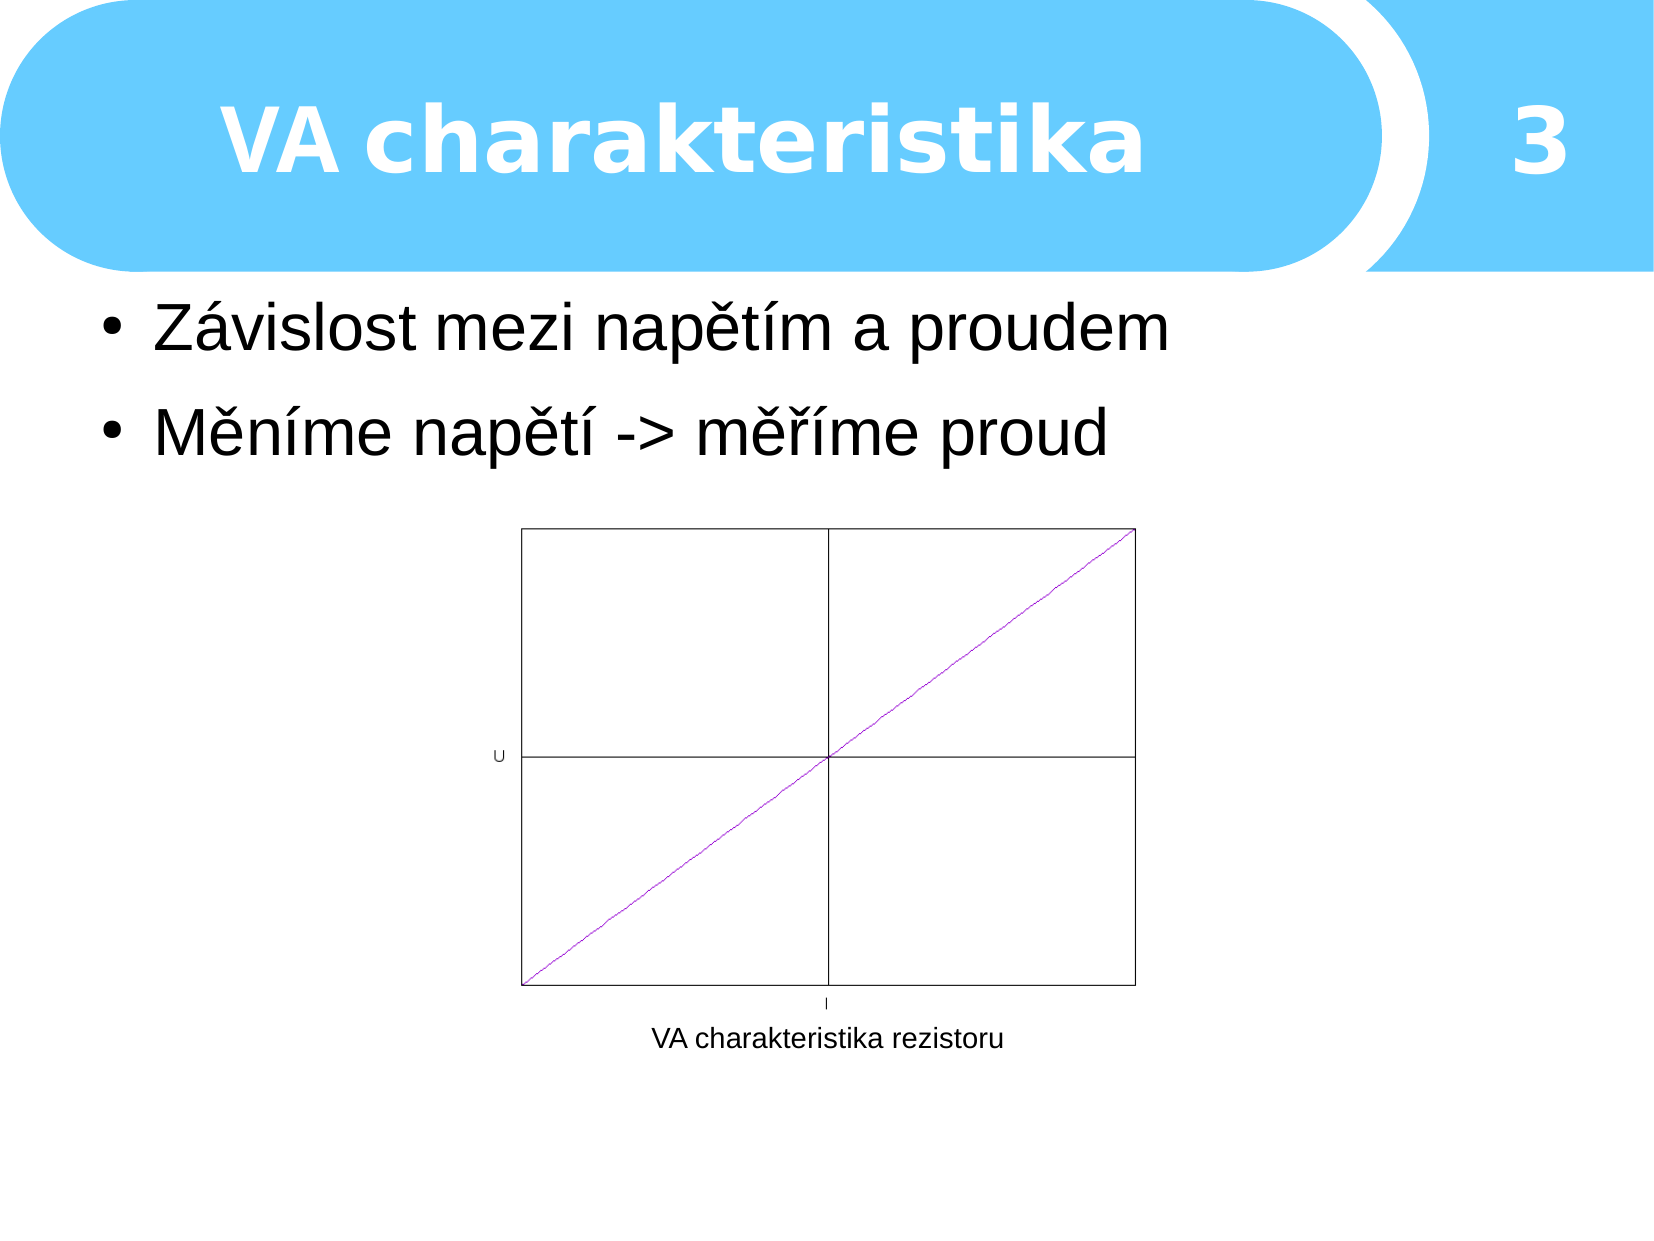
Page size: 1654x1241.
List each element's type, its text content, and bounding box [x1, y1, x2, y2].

text_box VA charakteristika rezistoru [521, 1004, 1135, 1068]
title VA charakteristika [118, 0, 1252, 272]
picture [486, 507, 1168, 1019]
list Závislost mezi napětím a proudem Měníme napětí -> měříme proud [82, 290, 1571, 1010]
